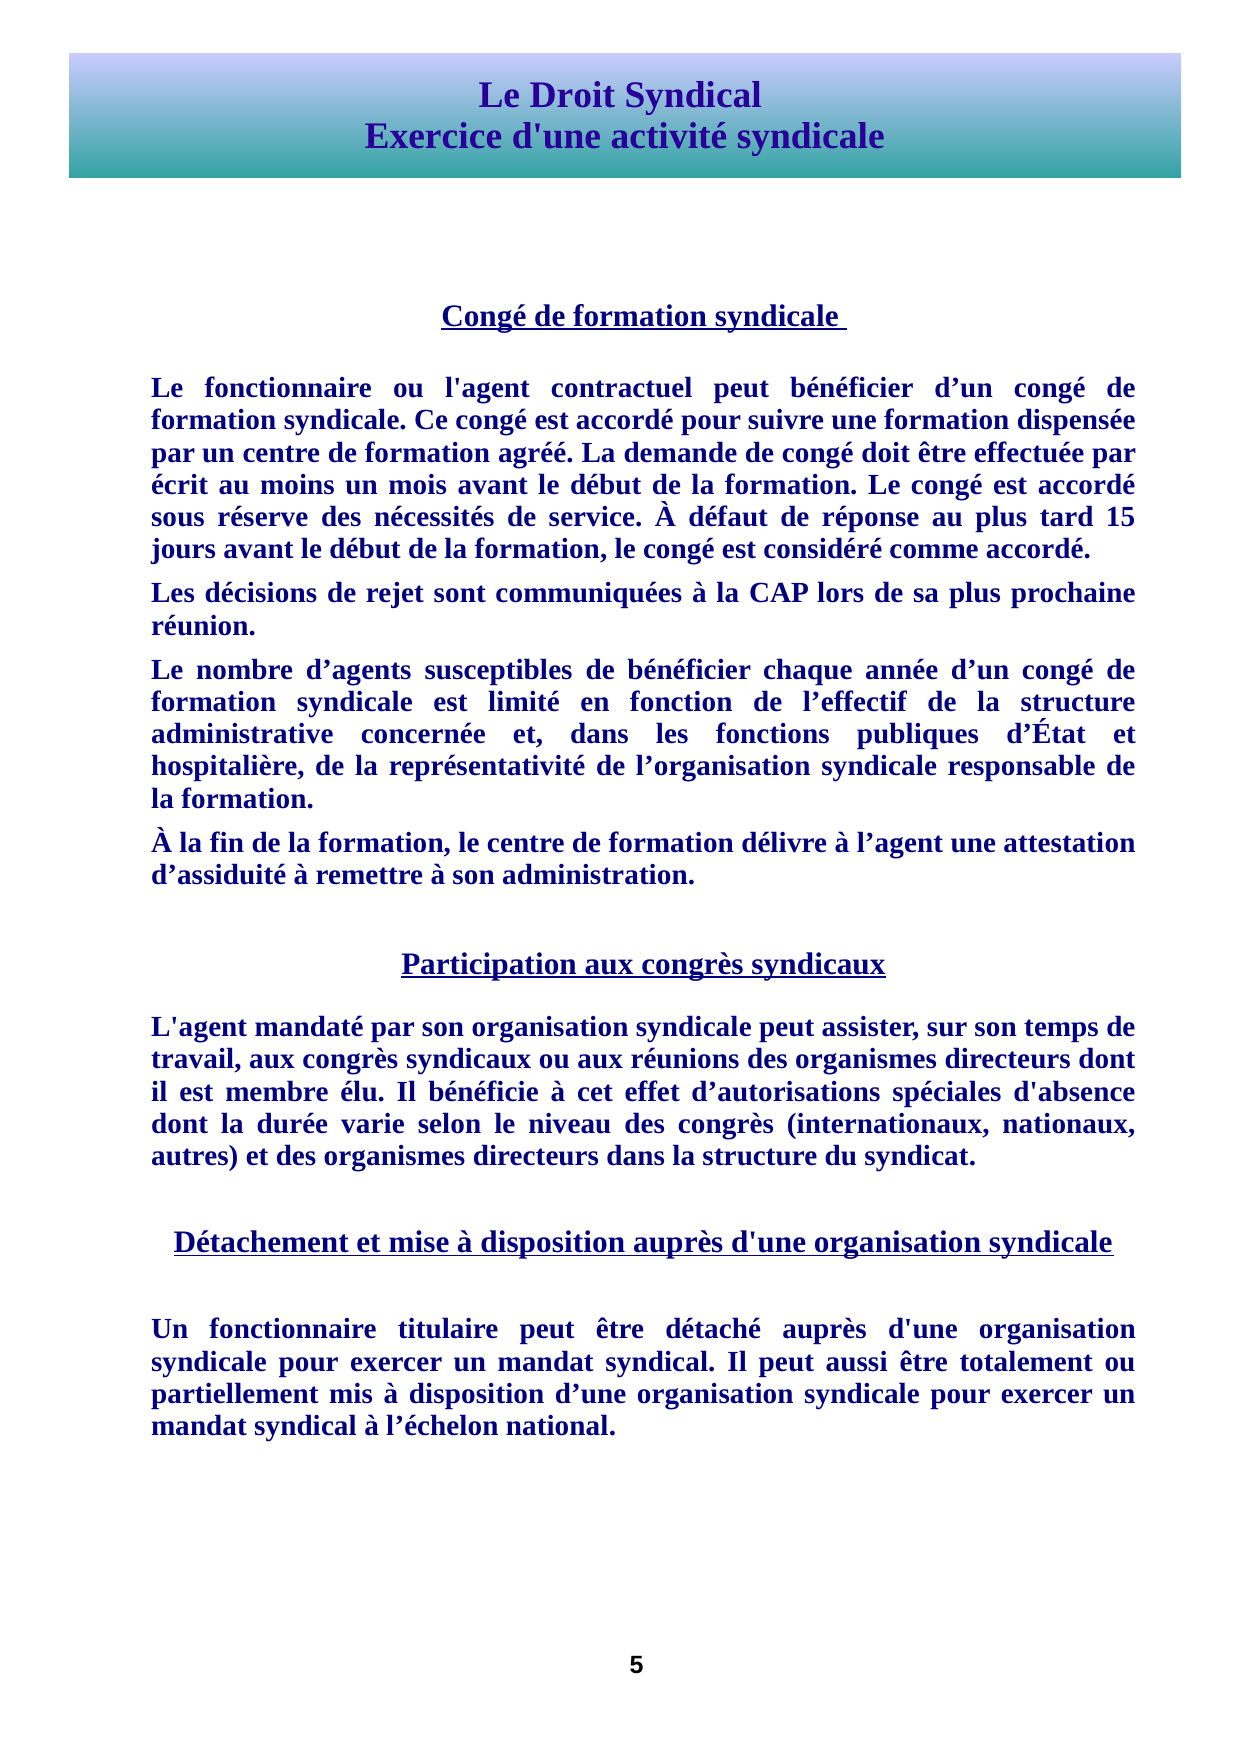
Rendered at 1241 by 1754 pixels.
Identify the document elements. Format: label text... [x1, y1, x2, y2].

list Congé de formation syndicale Le fonctionnaire ou l'agent contractuel peut bénéficier d’un congé de formation syndicale. Ce congé est accordé pour suivre une formation dispensée par un centre de formation agréé. La demande de congé doit être effectuée par écrit au moins un mois avant le début de la formation. Le congé est accordé sous réserve des nécessités de service. À défaut de réponse au plus tard 15 jours avant le début de la formation, le congé est considéré comme accordé. Les décisions de rejet sont communiquées à la CAP lors de sa plus prochaine réunion. Le nombre d’agents susceptibles de bénéficier chaque année d’un congé de formation syndicale est limité en fonction de l’effectif de la structure administrative concernée et, dans les fonctions publiques d’État et hospitalière, de la représentativité de l’organisation syndicale responsable de la formation. À la fin de la formation, le centre de formation délivre à l’agent une attestation d’assiduité à remettre à son administration. Participation aux congrès syndicaux L'agent mandaté par son organisation syndicale peut assister, sur son temps de travail, aux congrès syndicaux ou aux réunions des organismes directeurs dont il est membre élu. Il bénéficie à cet effet d’autorisations spéciales d'absence dont la durée varie selon le niveau des congrès (internationaux, nationaux, autres) et des organismes directeurs dans la structure du syndicat. Détachement et mise à disposition auprès d'une organisation syndicale Un fonctionnaire titulaire peut être détaché auprès d'une organisation syndicale pour exercer un mandat syndical. Il peut aussi être totalement ou partiellement mis à disposition d’une organisation syndicale pour exercer un mandat syndical à l’échelon national. [151, 238, 1137, 1560]
picture [59, 59, 1182, 1695]
text_box 5 [614, 1643, 678, 1688]
title Le Droit Syndical Exercice d'une activité syndicale [69, 53, 1182, 178]
